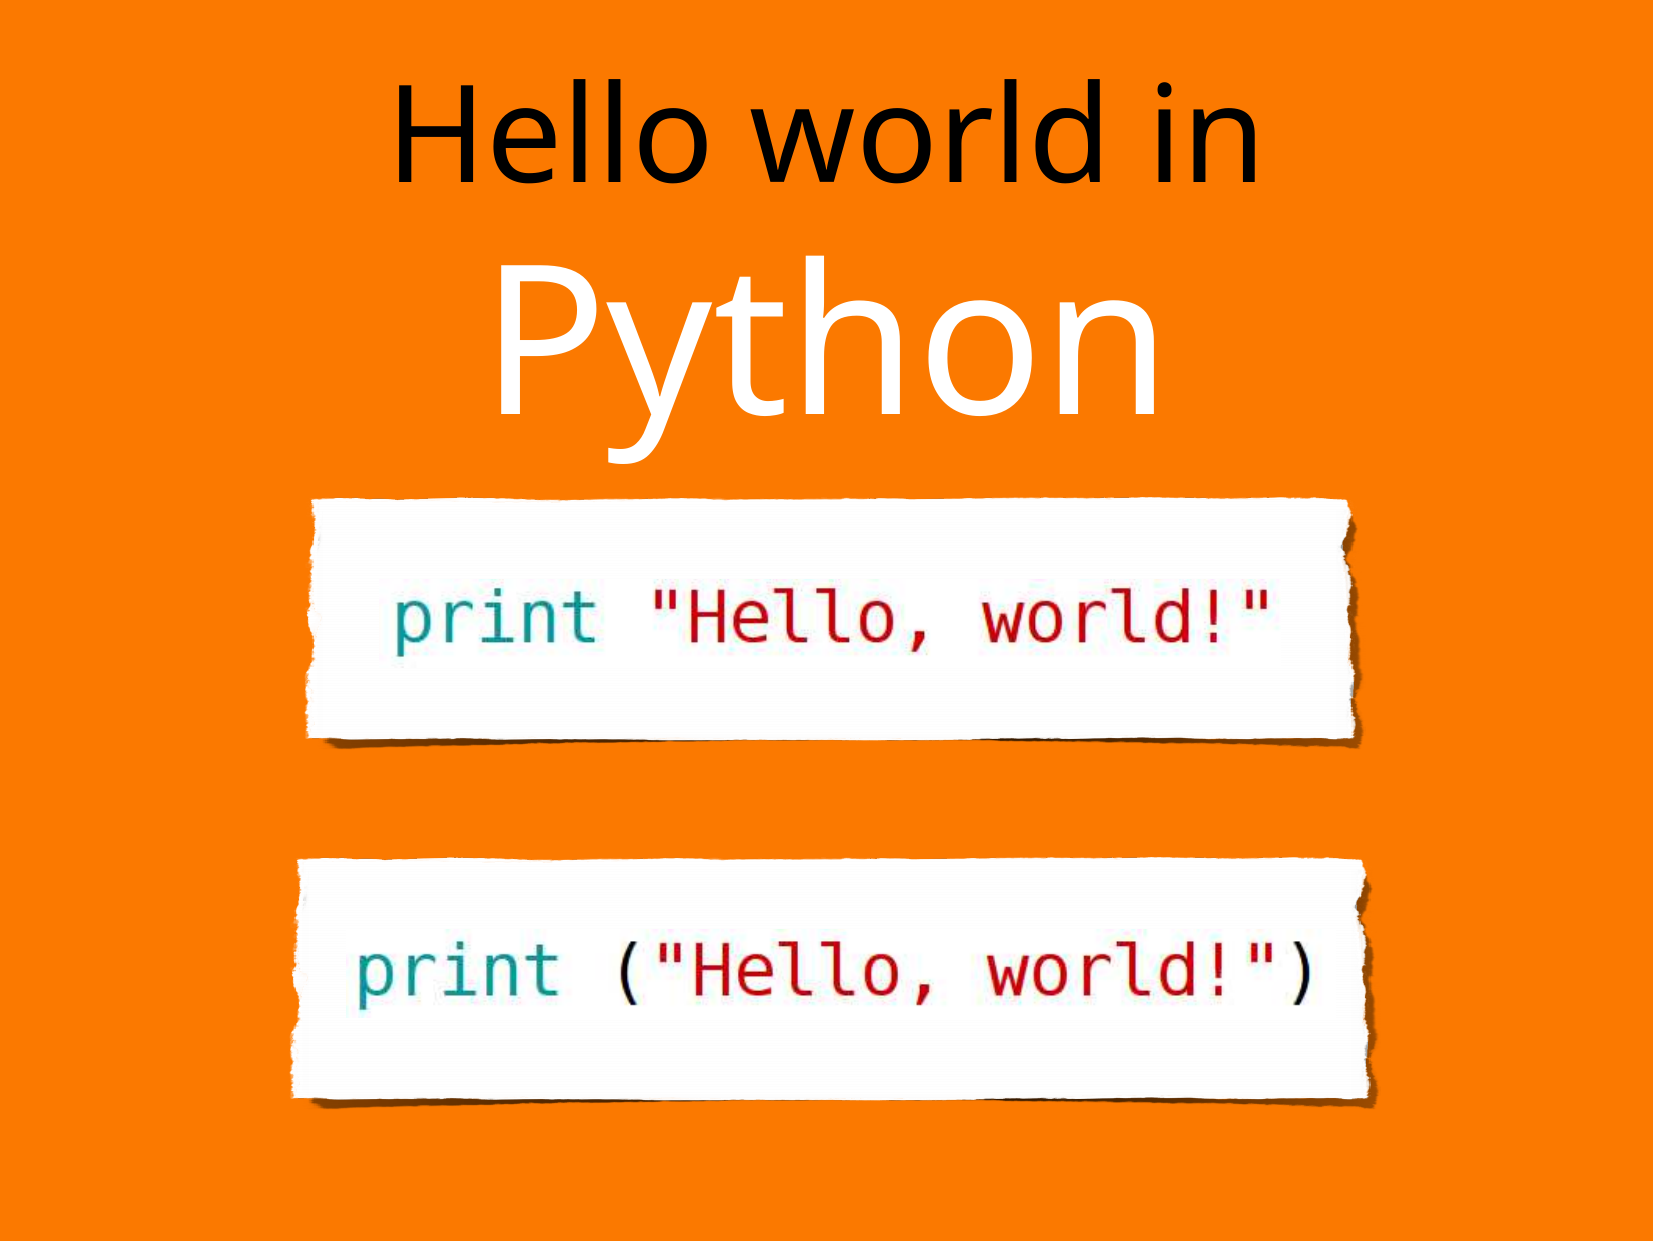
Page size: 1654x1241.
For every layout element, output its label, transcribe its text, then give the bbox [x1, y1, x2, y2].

title Hello world in [0, 45, 1653, 185]
picture [300, 494, 1366, 751]
text_box Python [0, 185, 1653, 451]
picture [285, 854, 1381, 1111]
